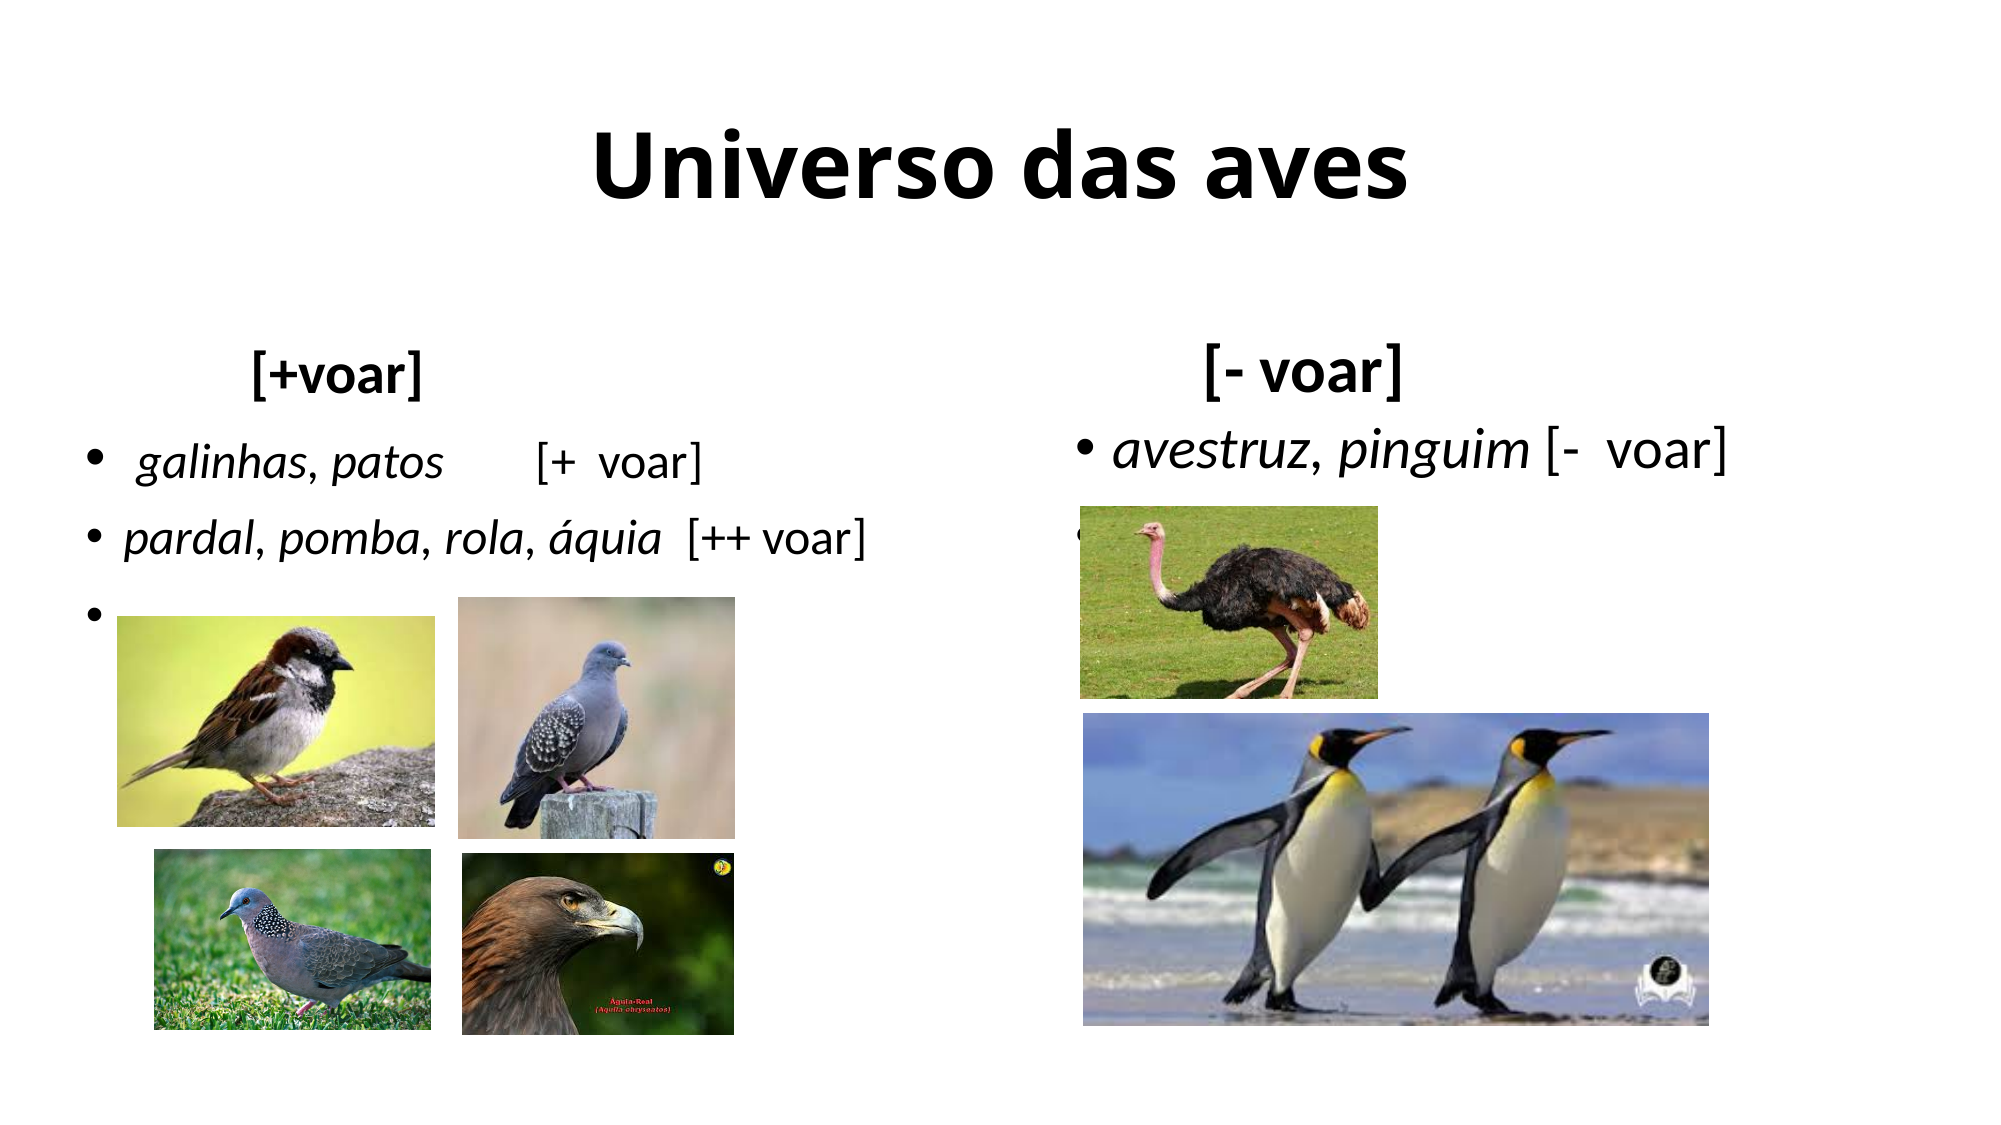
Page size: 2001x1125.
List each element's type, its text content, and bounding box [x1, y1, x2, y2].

list avestruz, pinguim [- voar] [1060, 410, 1911, 1016]
list galinhas, patos [+ voar] pardal, pomba, rola, áquia [++ voar] [70, 420, 917, 1025]
picture [1080, 506, 1378, 699]
picture [117, 616, 435, 827]
list [+voar] [231, 275, 463, 411]
picture [458, 597, 735, 839]
title Universo das aves [137, 59, 1863, 278]
picture [462, 853, 734, 1035]
picture [1083, 713, 1709, 1026]
picture [154, 849, 431, 1031]
list [- voar] [1142, 292, 1461, 410]
